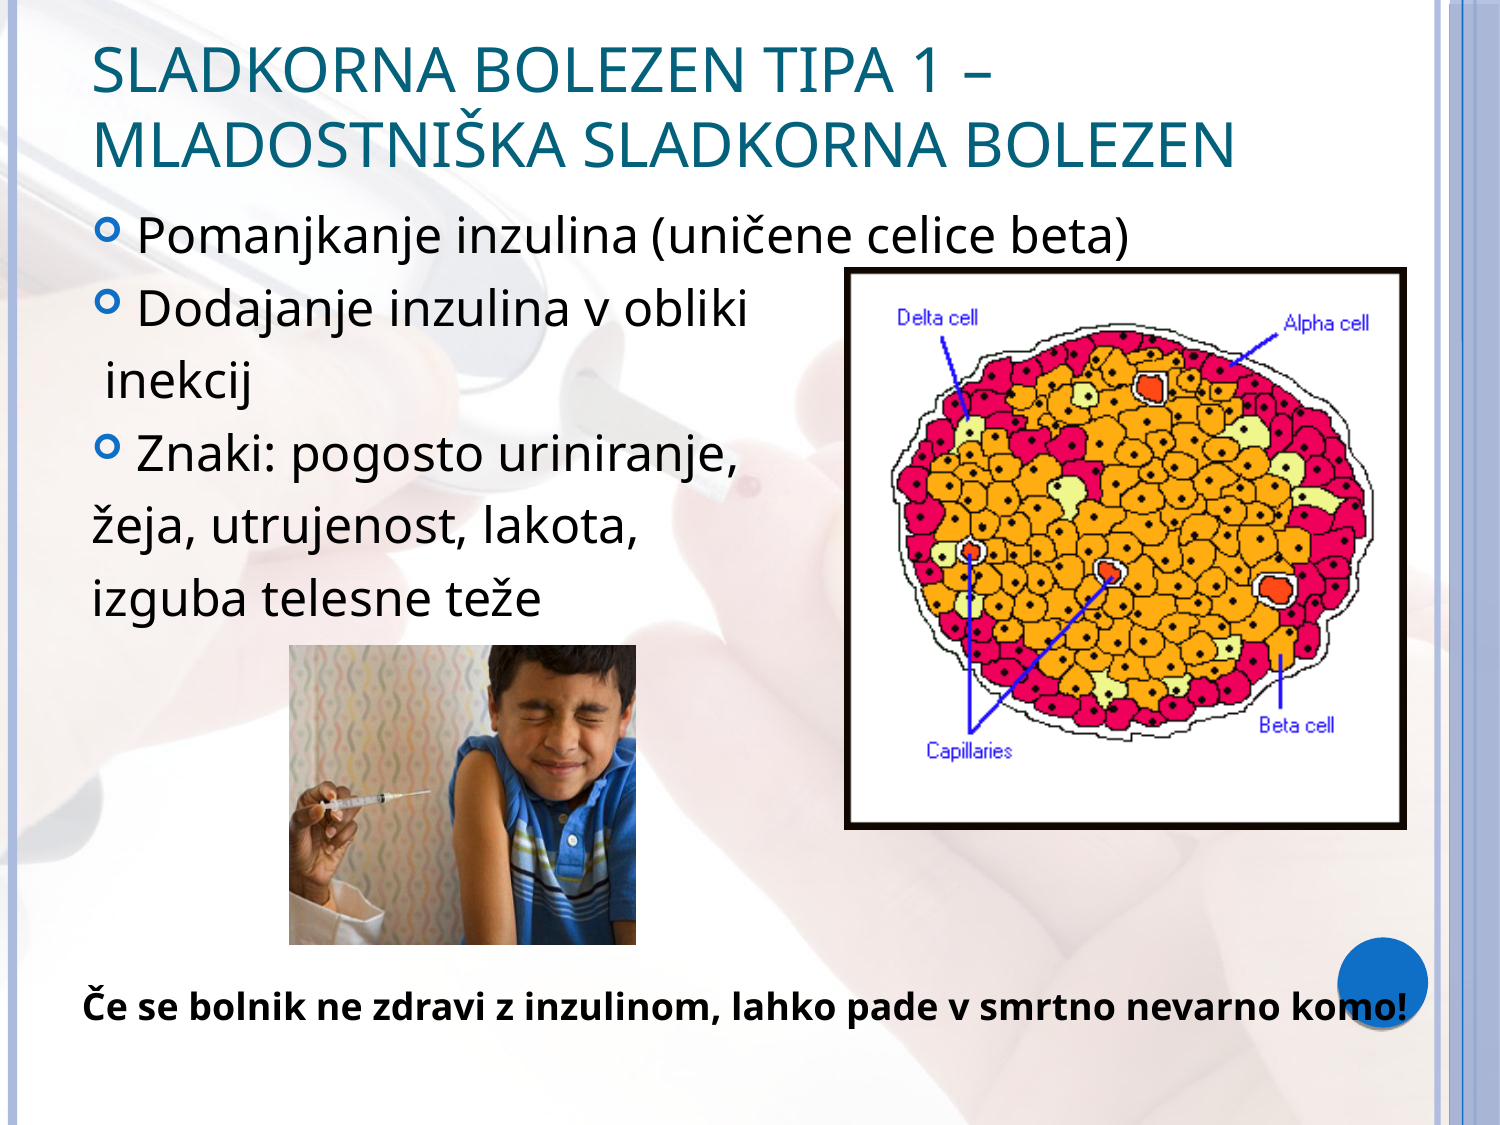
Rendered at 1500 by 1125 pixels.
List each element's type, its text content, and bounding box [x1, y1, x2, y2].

picture [0, 0, 7, 1125]
list Pomanjkanje inzulina (uničene celice beta) Dodajanje inzulina v obliki inekcij Znaki: pogosto uriniranje, žeja, utrujenost, lakota, izguba telesne teže [76, 196, 1302, 976]
title SLADKORNA BOLEZEN TIPA 1 – mladostniška sladkorna bolezen [76, 0, 1302, 188]
picture [1441, 0, 1449, 1125]
text_box Če se bolnik ne zdravi z inzulinom, lahko pade v smrtno nevarno komo! [67, 976, 1425, 1081]
picture [18, 0, 1434, 1125]
